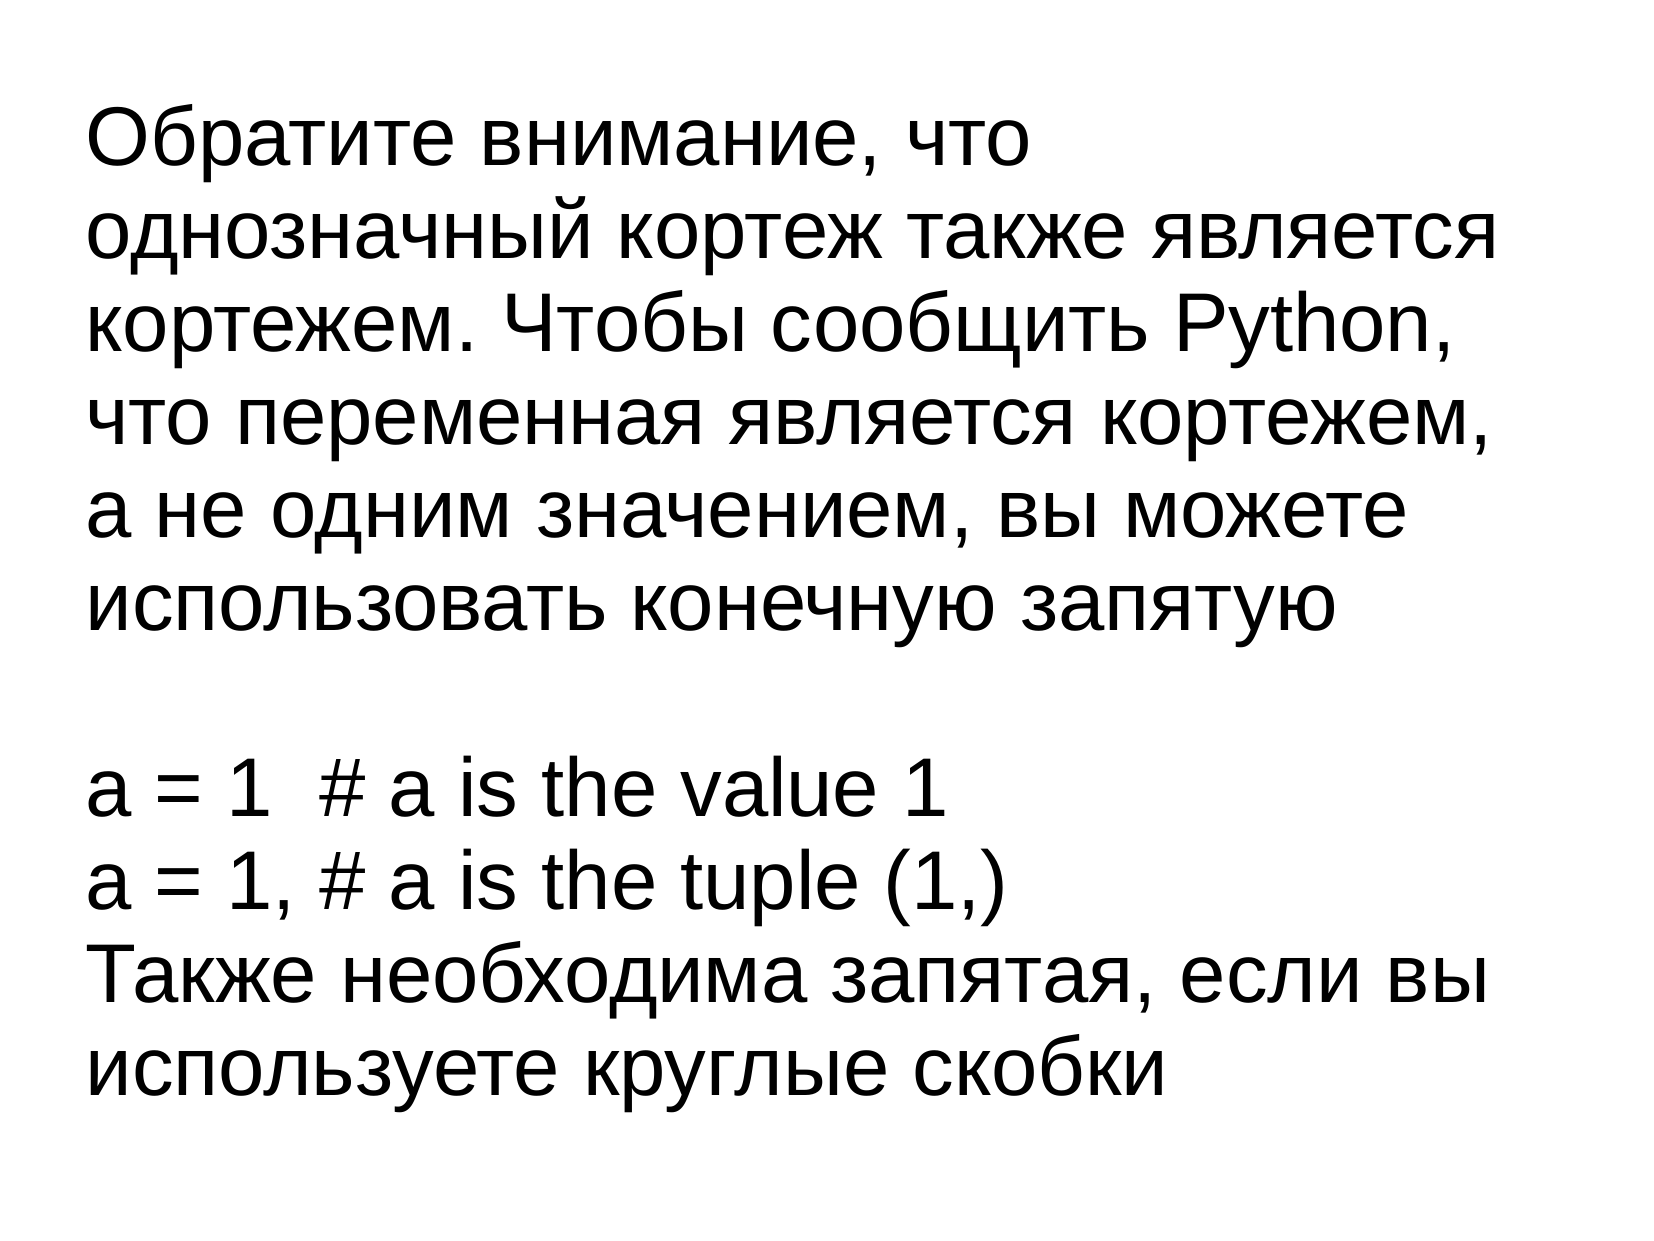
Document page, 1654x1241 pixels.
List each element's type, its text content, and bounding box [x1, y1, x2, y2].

text_box Обратите внимание, что однозначный кортеж также является кортежем. Чтобы сообщить Python, что переменная является кортежем, а не одним значением, вы можете использовать конечную запятую a = 1 # a is the value 1 a = 1, # a is the tuple (1,) Также необходима запятая, если вы используете круглые скобки [70, 82, 1536, 1121]
